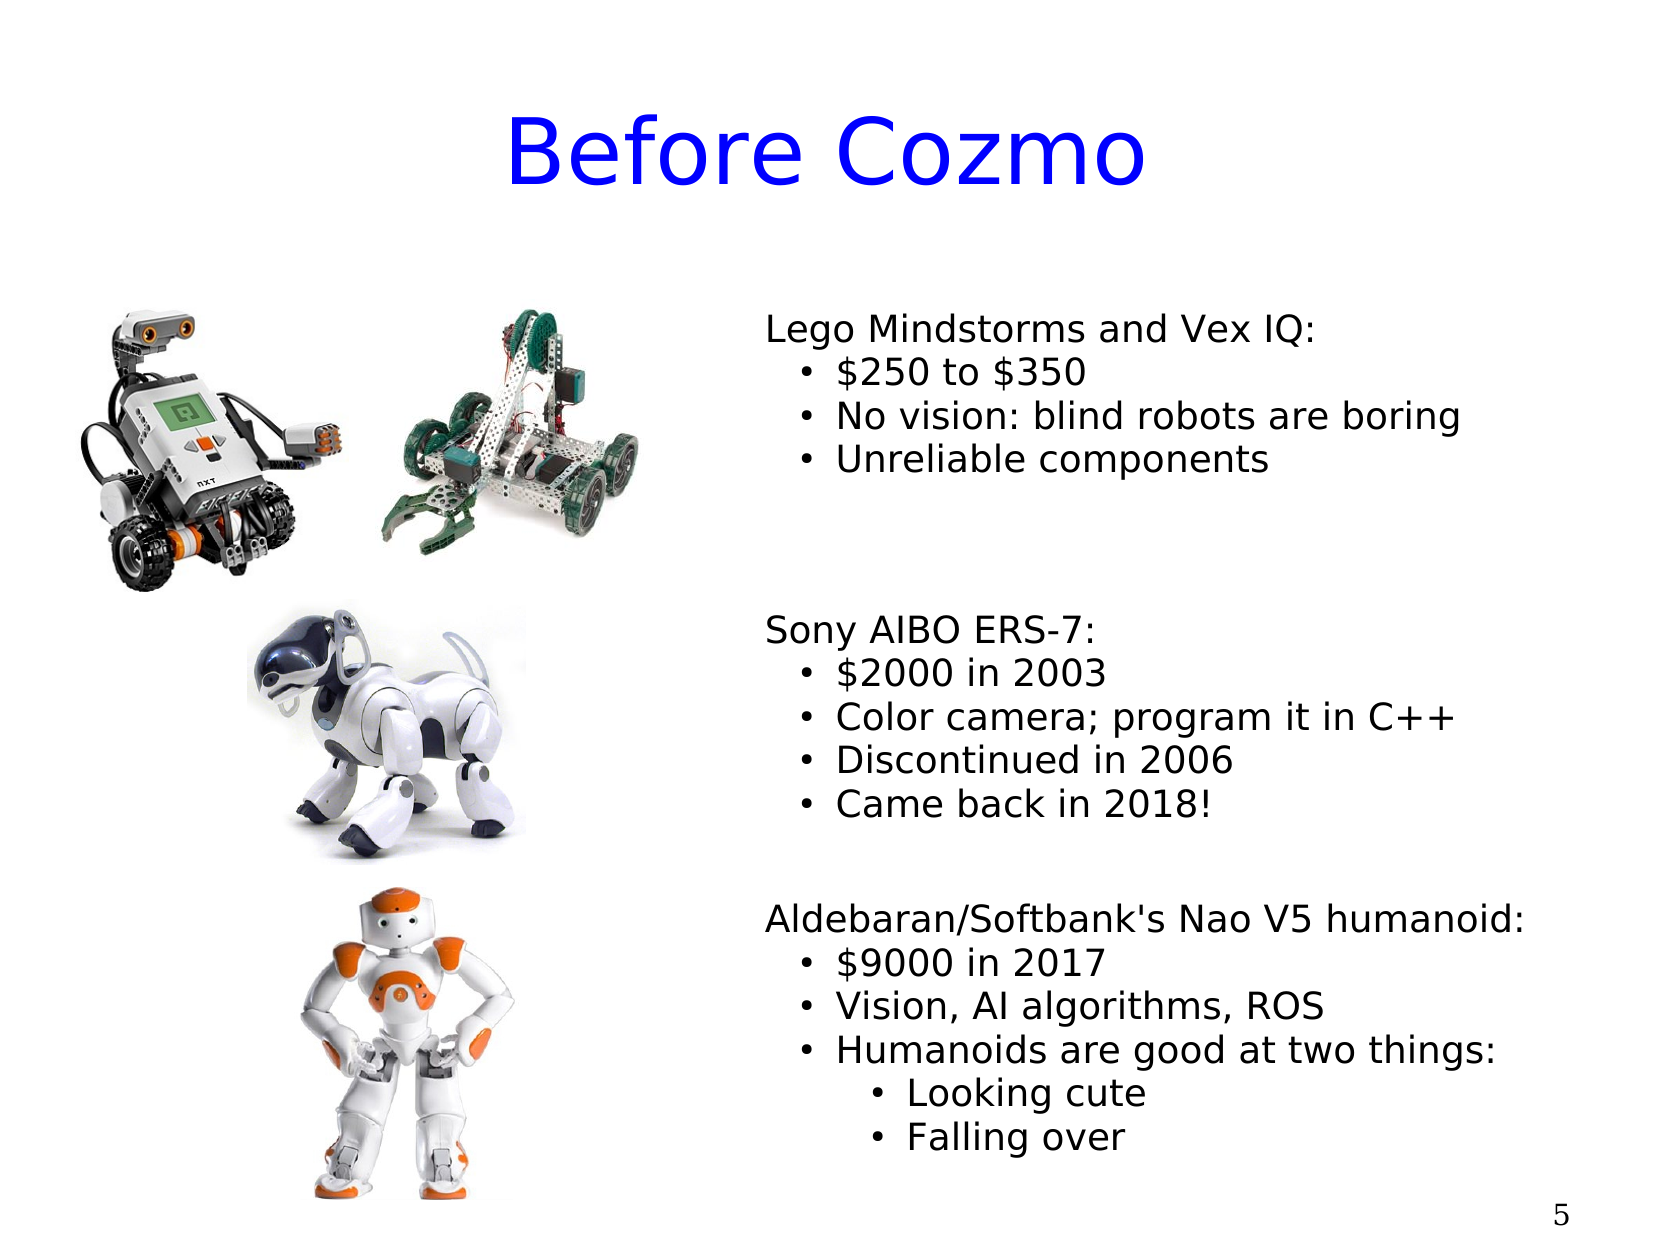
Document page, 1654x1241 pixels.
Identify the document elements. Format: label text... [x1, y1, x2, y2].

text_box Lego Mindstorms and Vex IQ: $250 to $350 No vision: blind robots are boring Unreliable components [750, 300, 1501, 491]
title Before Cozmo [82, 49, 1571, 257]
picture [75, 299, 526, 865]
text_box Sony AIBO ERS-7: $2000 in 2003 Color camera; program it in C++ Discontinued in 2006 Came back in 2018! [750, 601, 1501, 834]
picture [375, 299, 644, 569]
picture [250, 887, 563, 1201]
text_box Aldebaran/Softbank's Nao V5 humanoid: $9000 in 2017 Vision, AI algorithms, ROS Humanoids are good at two things: Looking cute Falling over [750, 890, 1613, 1170]
